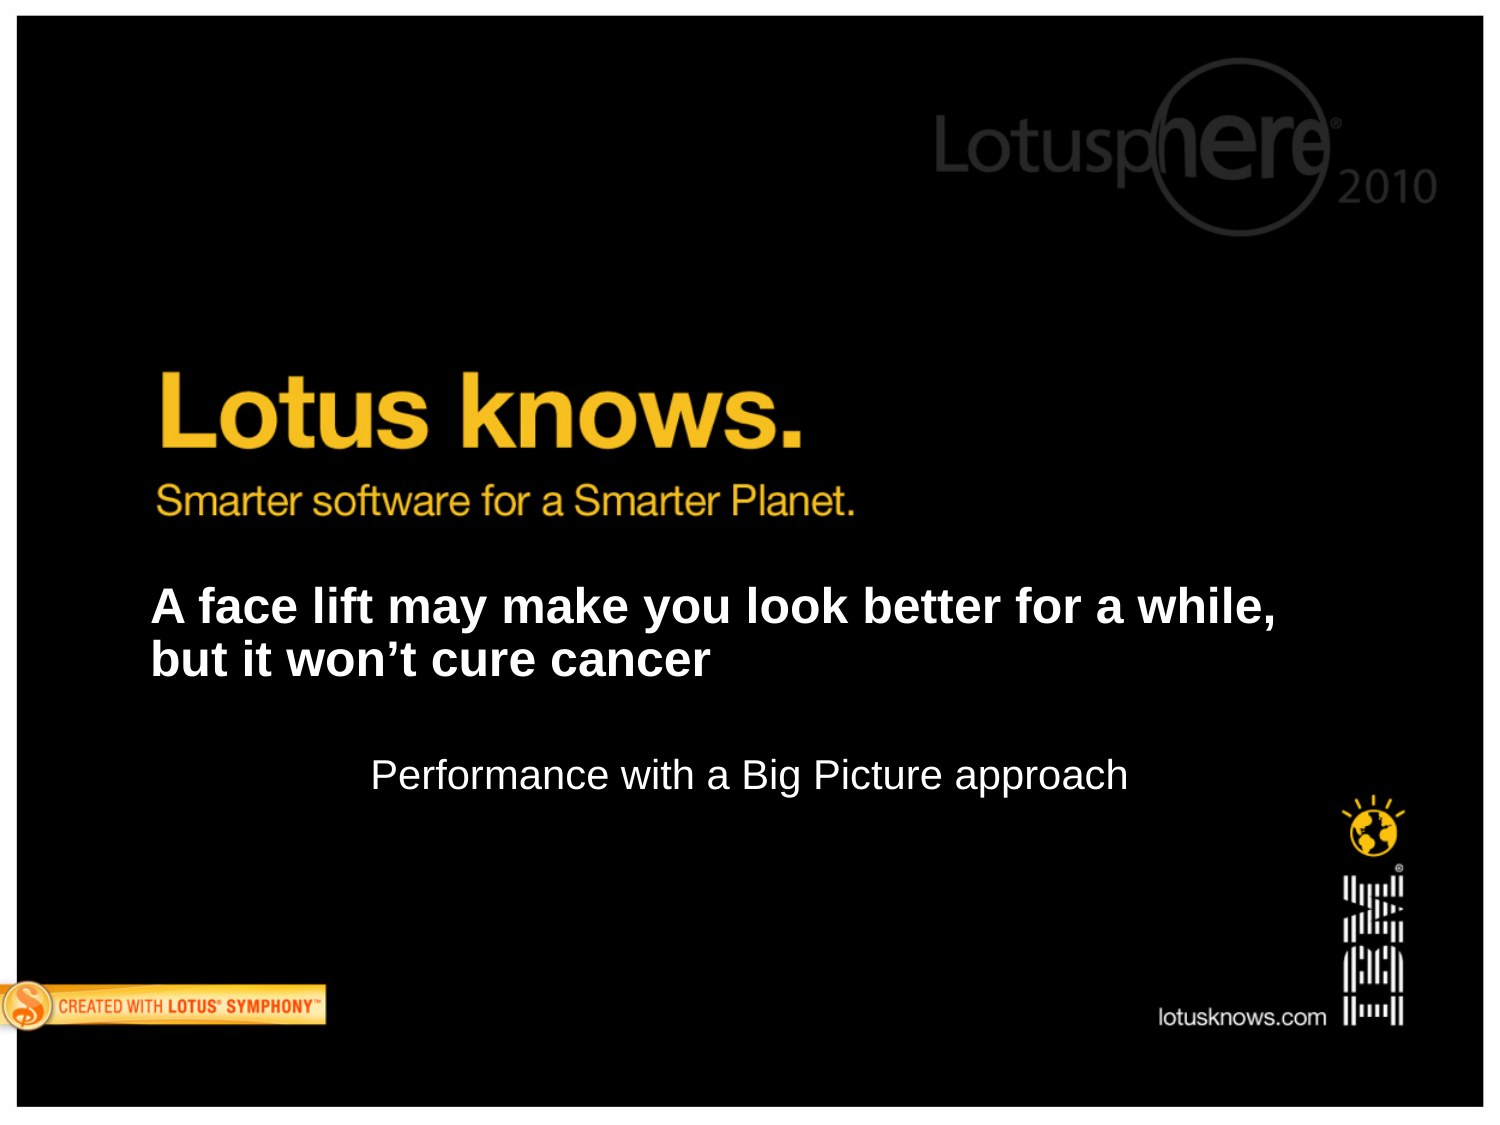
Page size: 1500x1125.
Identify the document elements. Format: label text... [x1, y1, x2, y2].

picture [0, 0, 1499, 1125]
title A face lift may make you look better for a while, but it won’t cure cancer [150, 549, 1338, 688]
text_box Performance with a Big Picture approach [225, 750, 1276, 976]
